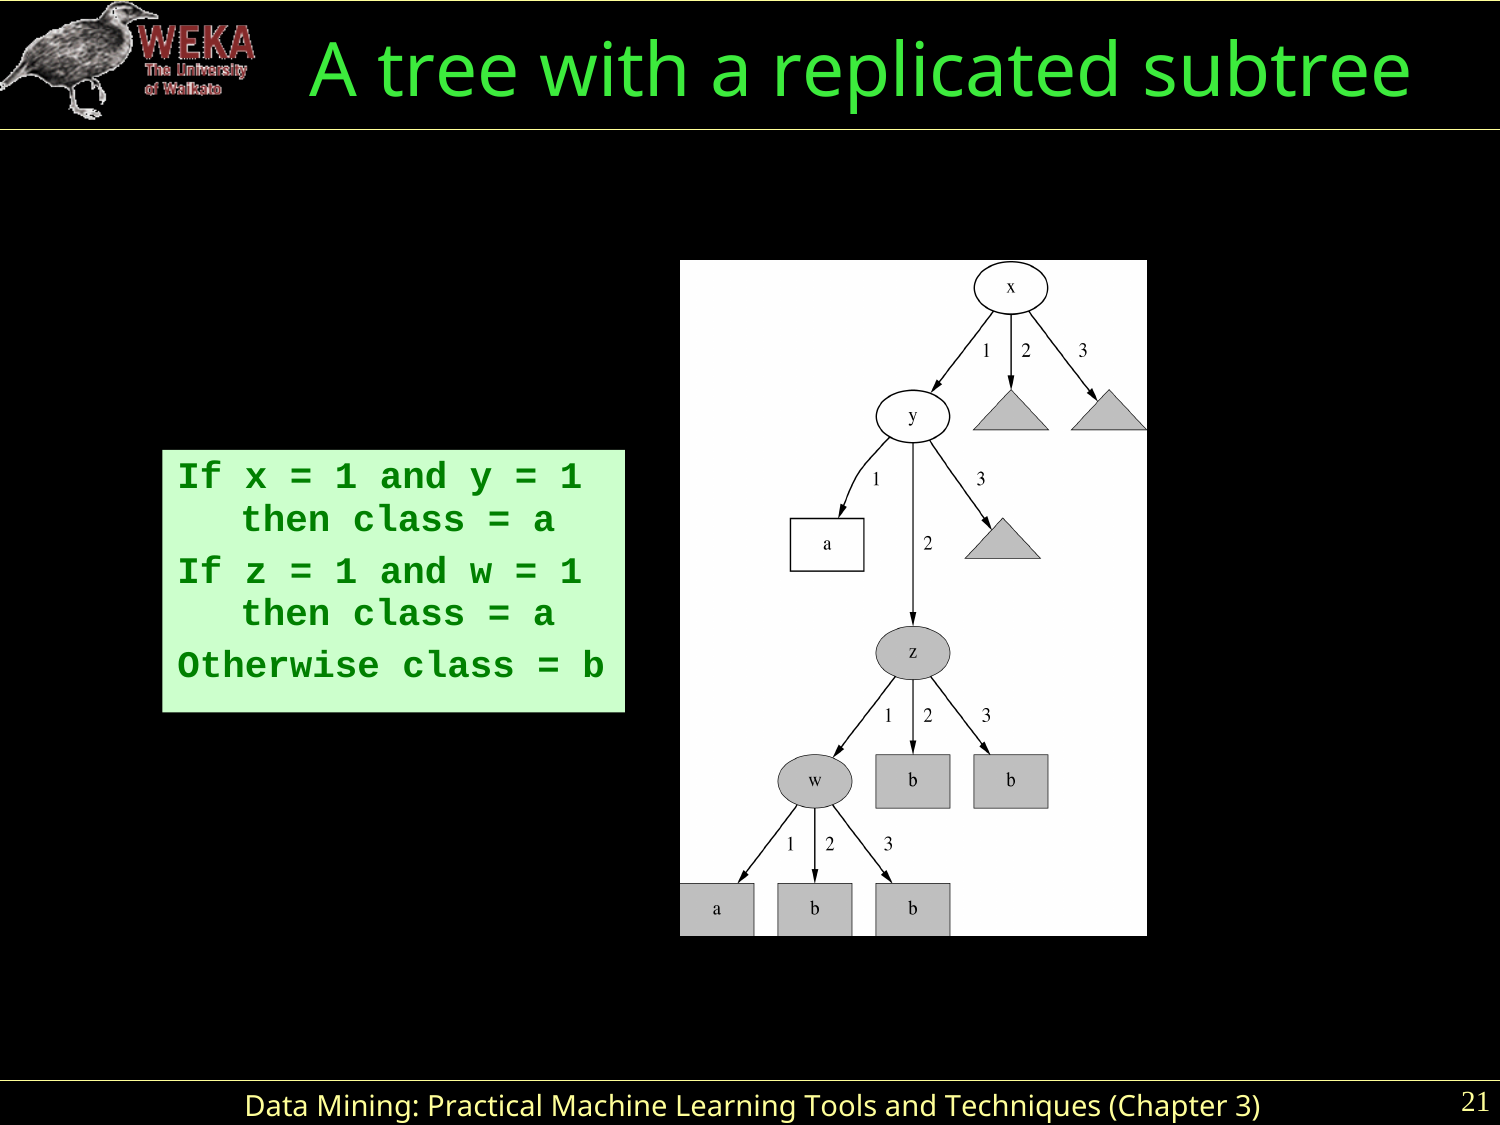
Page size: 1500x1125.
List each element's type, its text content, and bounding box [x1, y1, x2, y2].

picture [0, 1, 266, 129]
text_box If x = 1 and y = 1 then class = a If z = 1 and w = 1 then class = a Otherwise class = b [162, 449, 625, 713]
picture [680, 260, 1147, 936]
title A tree with a replicated subtree [295, 0, 1500, 148]
